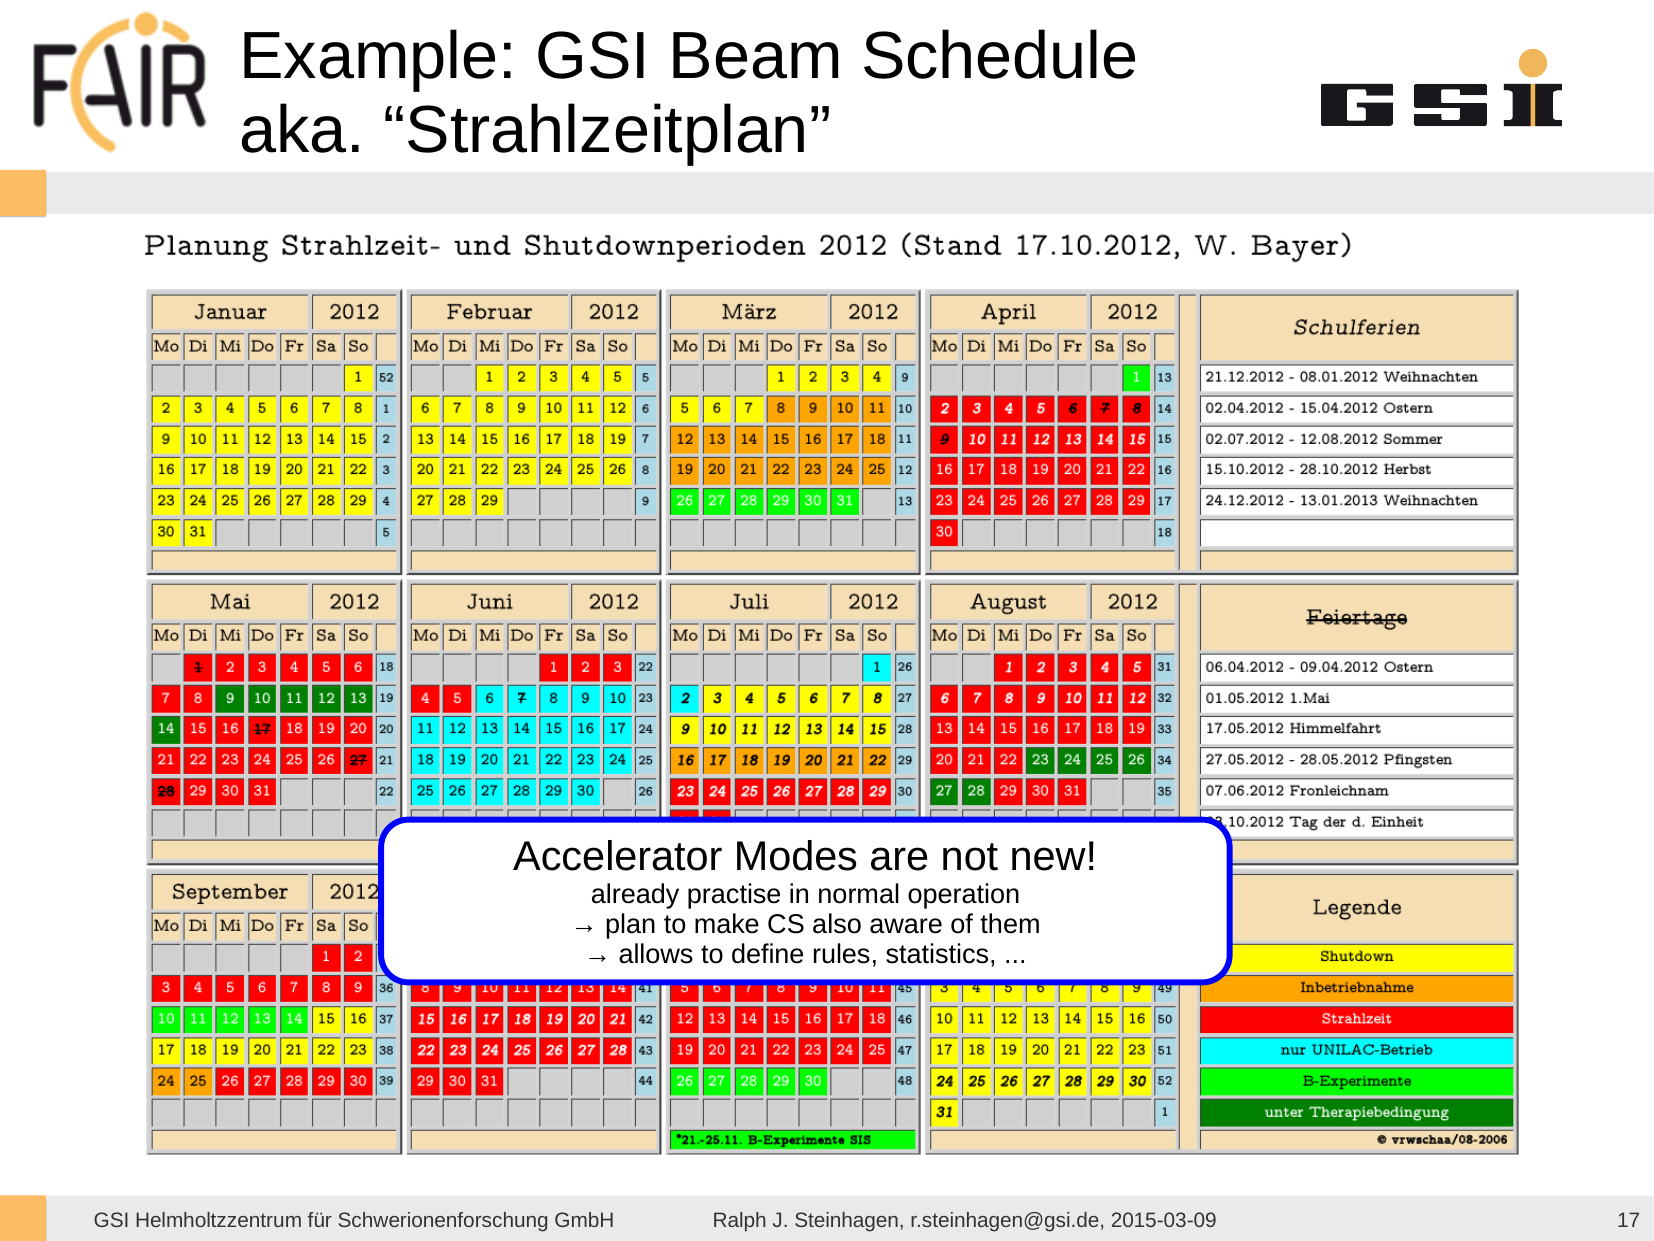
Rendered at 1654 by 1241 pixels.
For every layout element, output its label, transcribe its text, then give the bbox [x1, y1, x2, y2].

picture [1319, 46, 1564, 129]
picture [33, 10, 207, 155]
picture [140, 229, 1525, 1161]
title Example: GSI Beam Schedule aka. “Strahlzeitplan” [239, 0, 1291, 217]
text_box Accelerator Modes are not new! already practise in normal operation → plan to make CS also aware of them → allows to define rules, statistics, ... [381, 819, 1230, 983]
